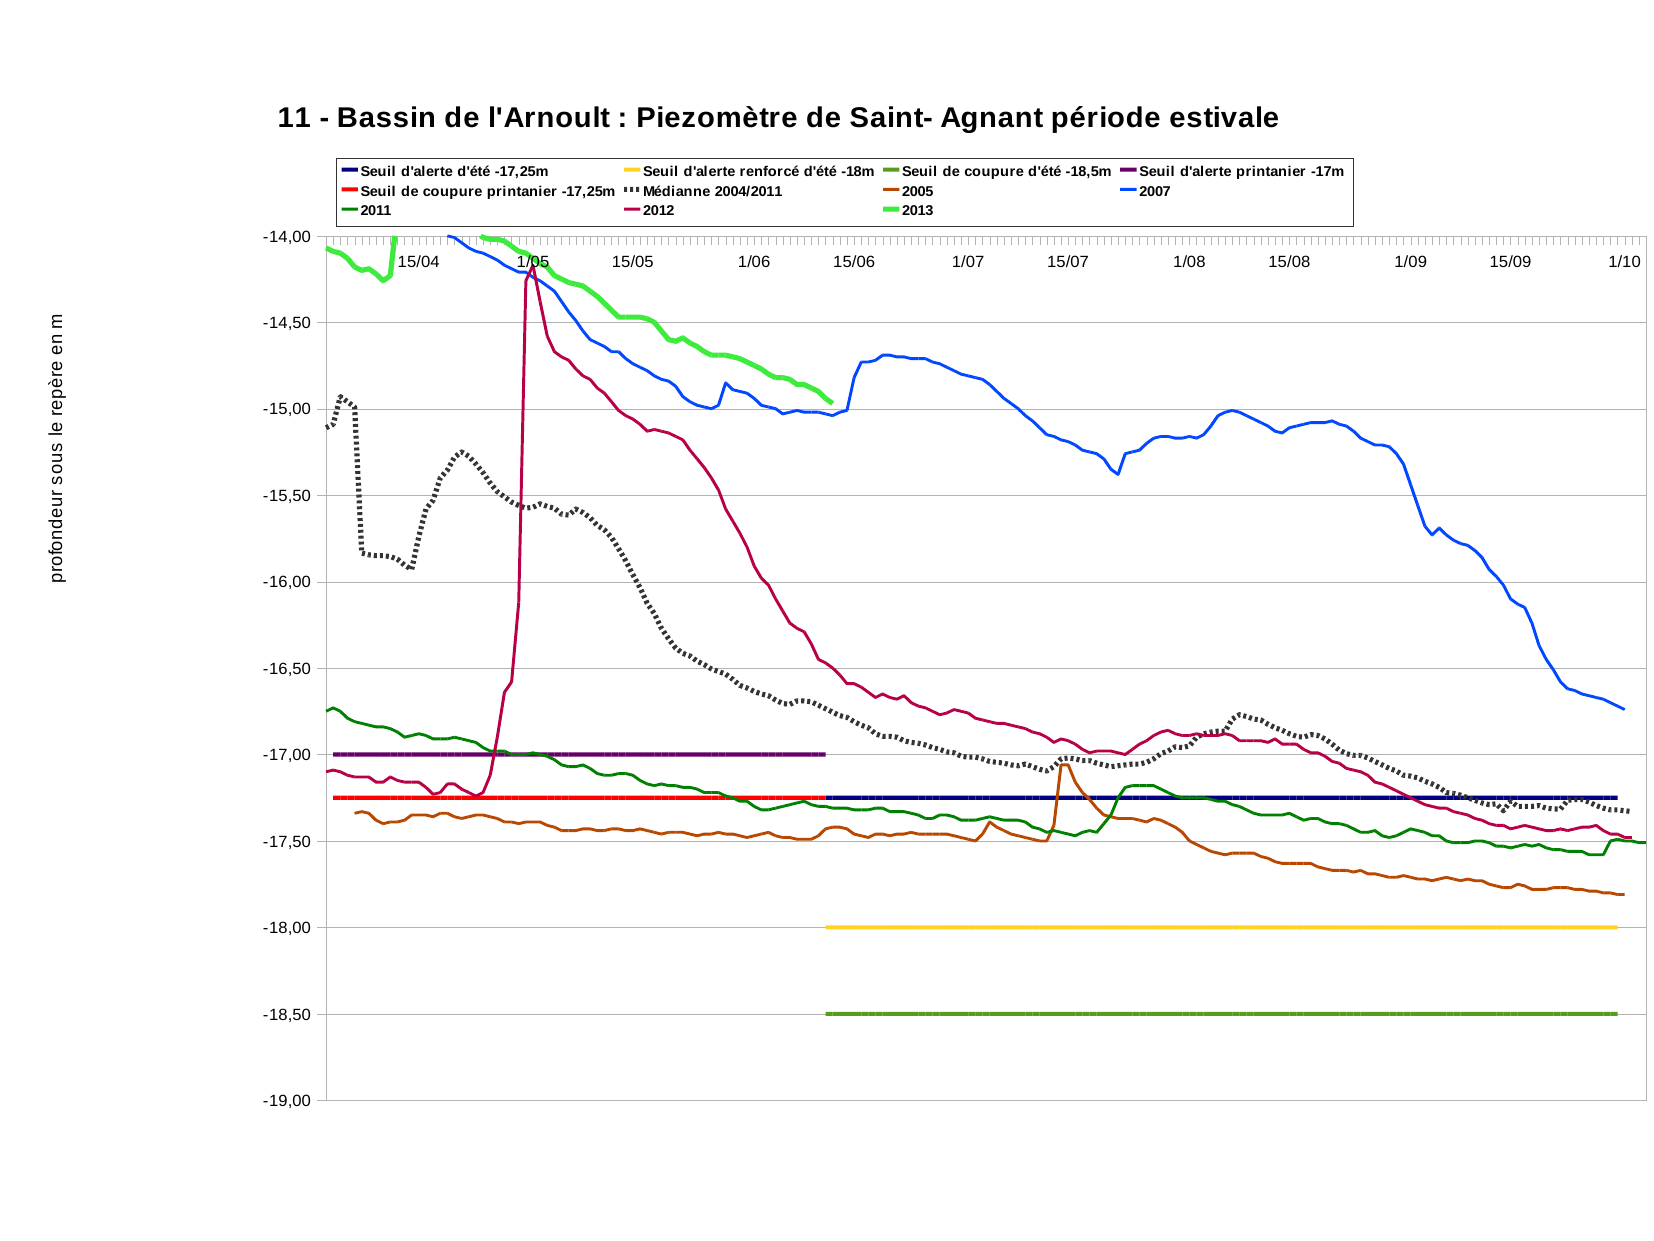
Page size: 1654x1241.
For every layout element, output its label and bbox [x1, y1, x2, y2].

chart [29, 88, 1654, 1158]
